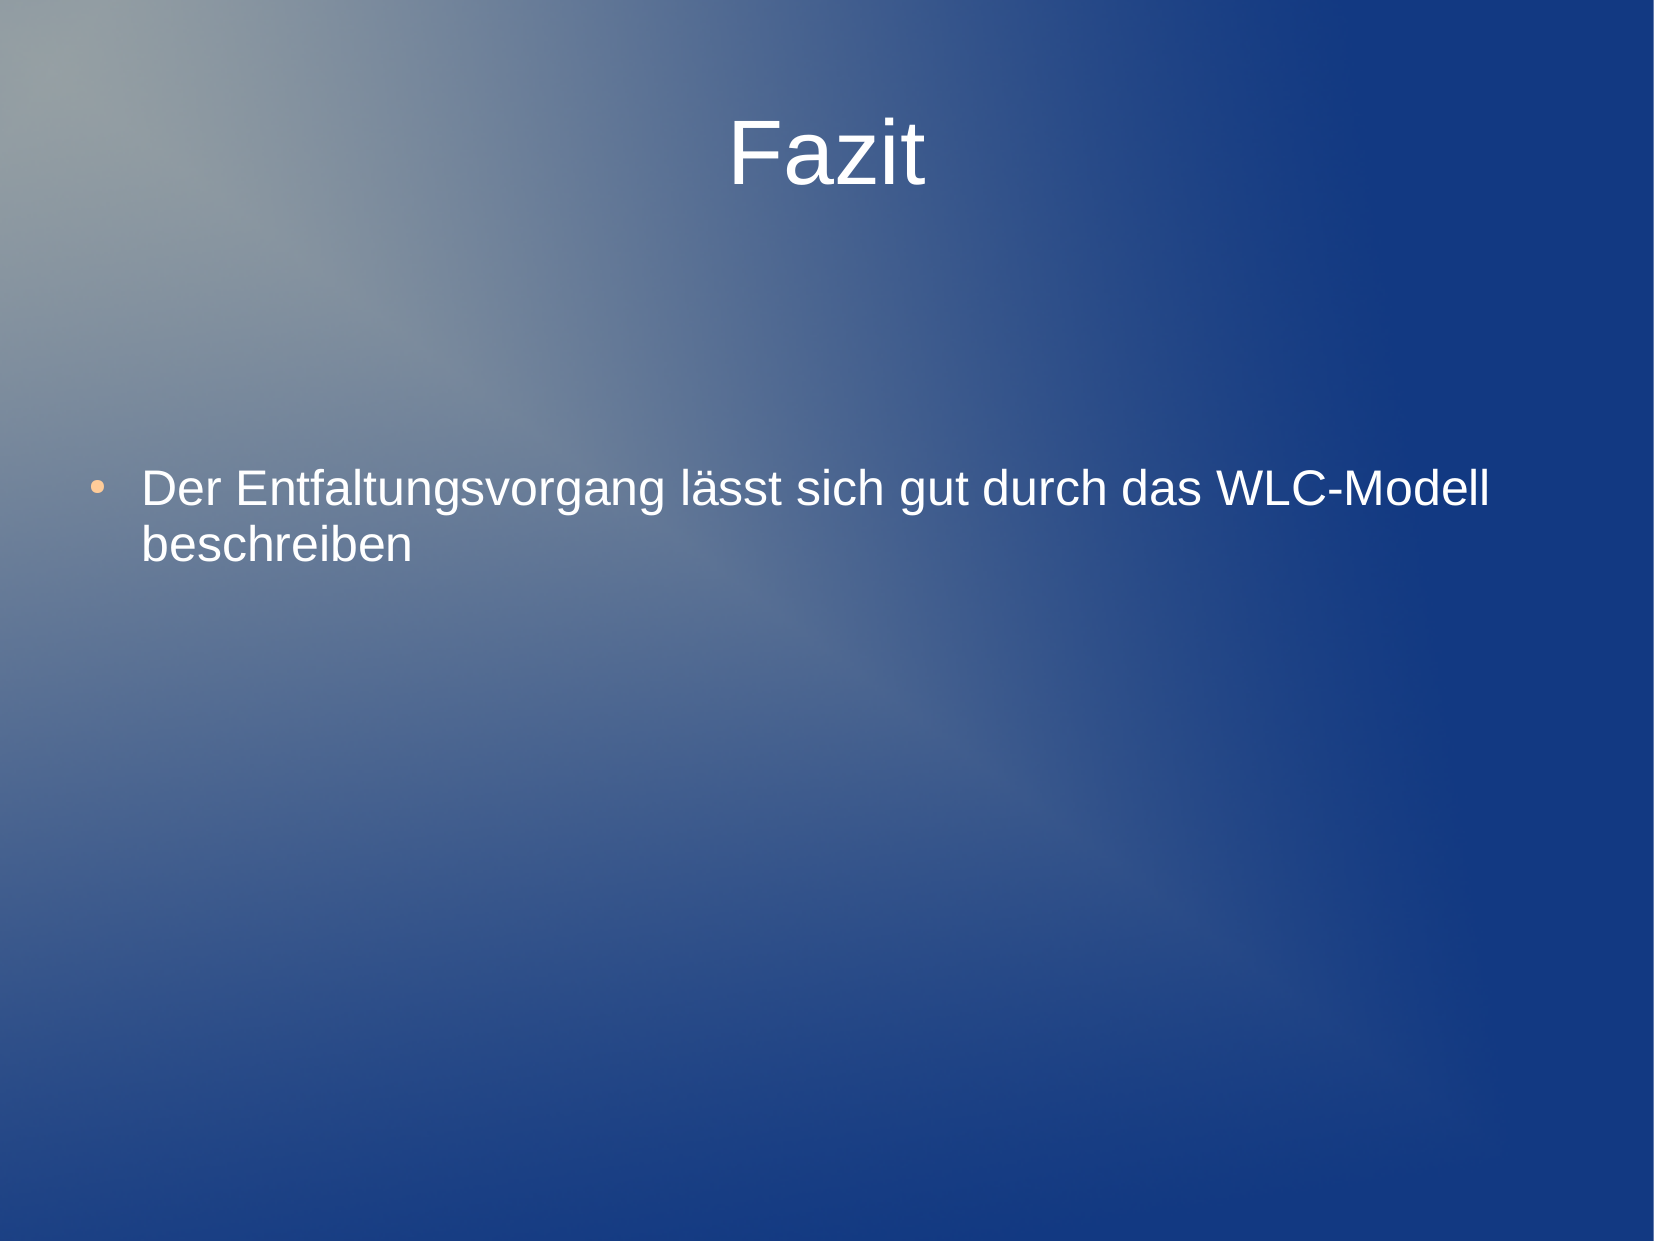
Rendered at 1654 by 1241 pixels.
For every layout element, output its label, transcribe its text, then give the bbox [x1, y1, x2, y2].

title Fazit [82, 49, 1571, 257]
picture [0, 0, 1654, 1241]
list Der Entfaltungsvorgang lässt sich gut durch das WLC-Modell beschreiben [70, 460, 1559, 1241]
